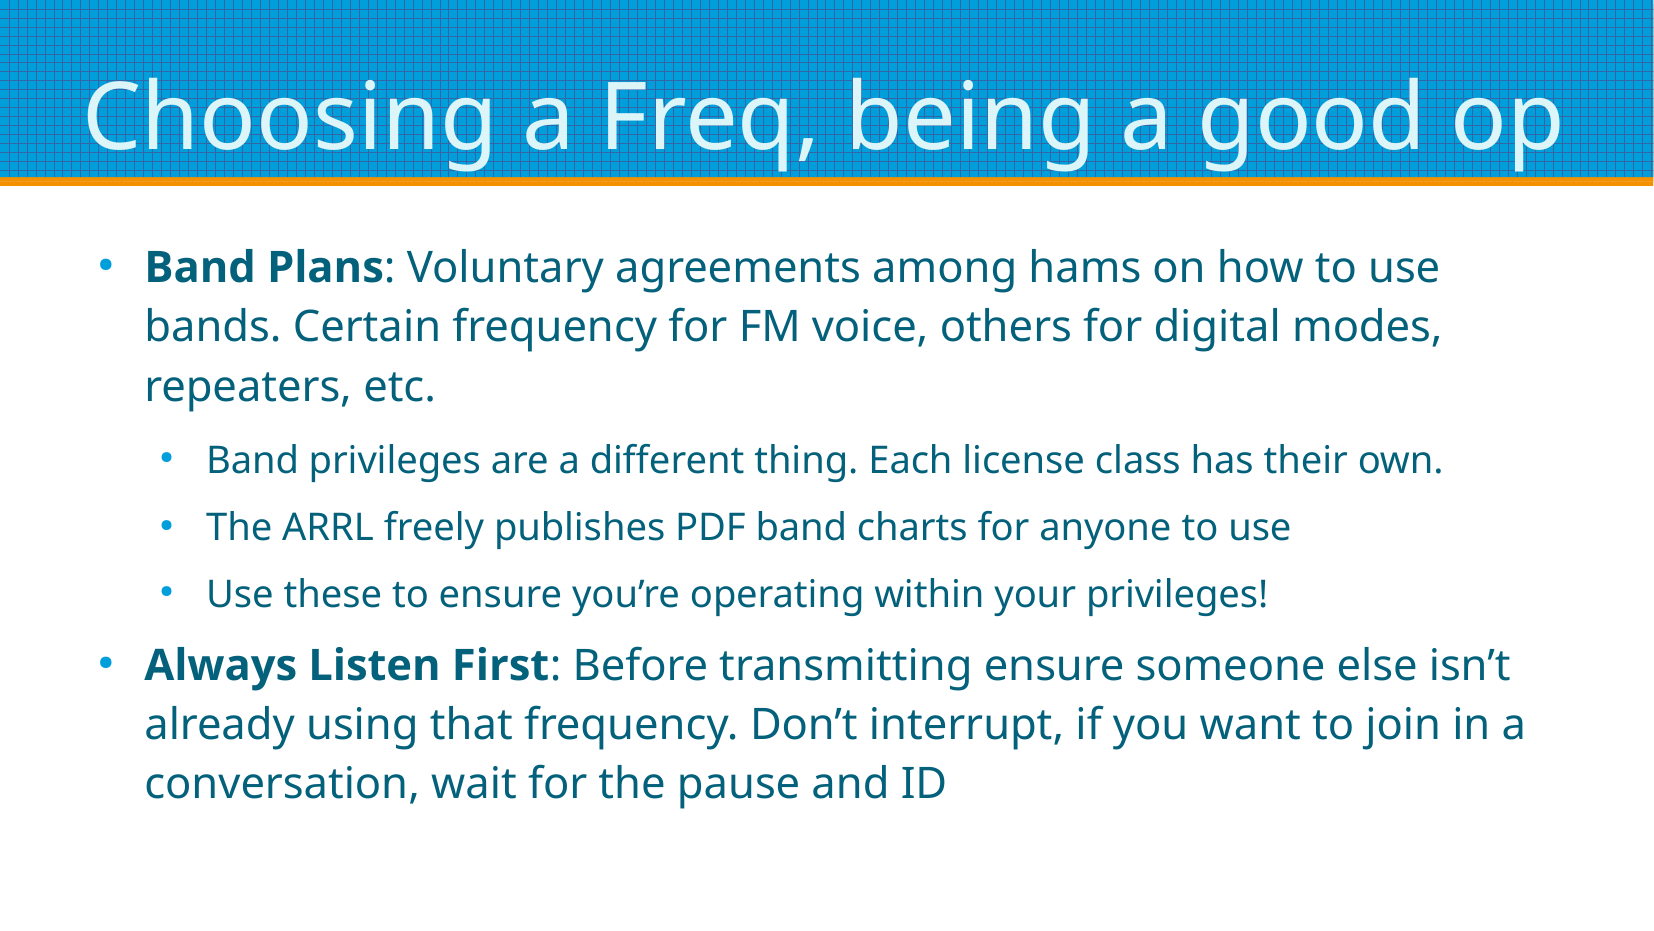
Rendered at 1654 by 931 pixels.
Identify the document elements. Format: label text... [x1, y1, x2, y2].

title Choosing a Freq, being a good op [82, 14, 1571, 178]
list Band Plans: Voluntary agreements among hams on how to use bands. Certain frequency for FM voice, others for digital modes, repeaters, etc. Band privileges are a different thing. Each license class has their own. The ARRL freely publishes PDF band charts for anyone to use Use these to ensure you’re operating within your privileges! Always Listen First: Before transmitting ensure someone else isn’t already using that frequency. Don’t interrupt, if you want to join in a conversation, wait for the pause and ID [82, 236, 1571, 813]
